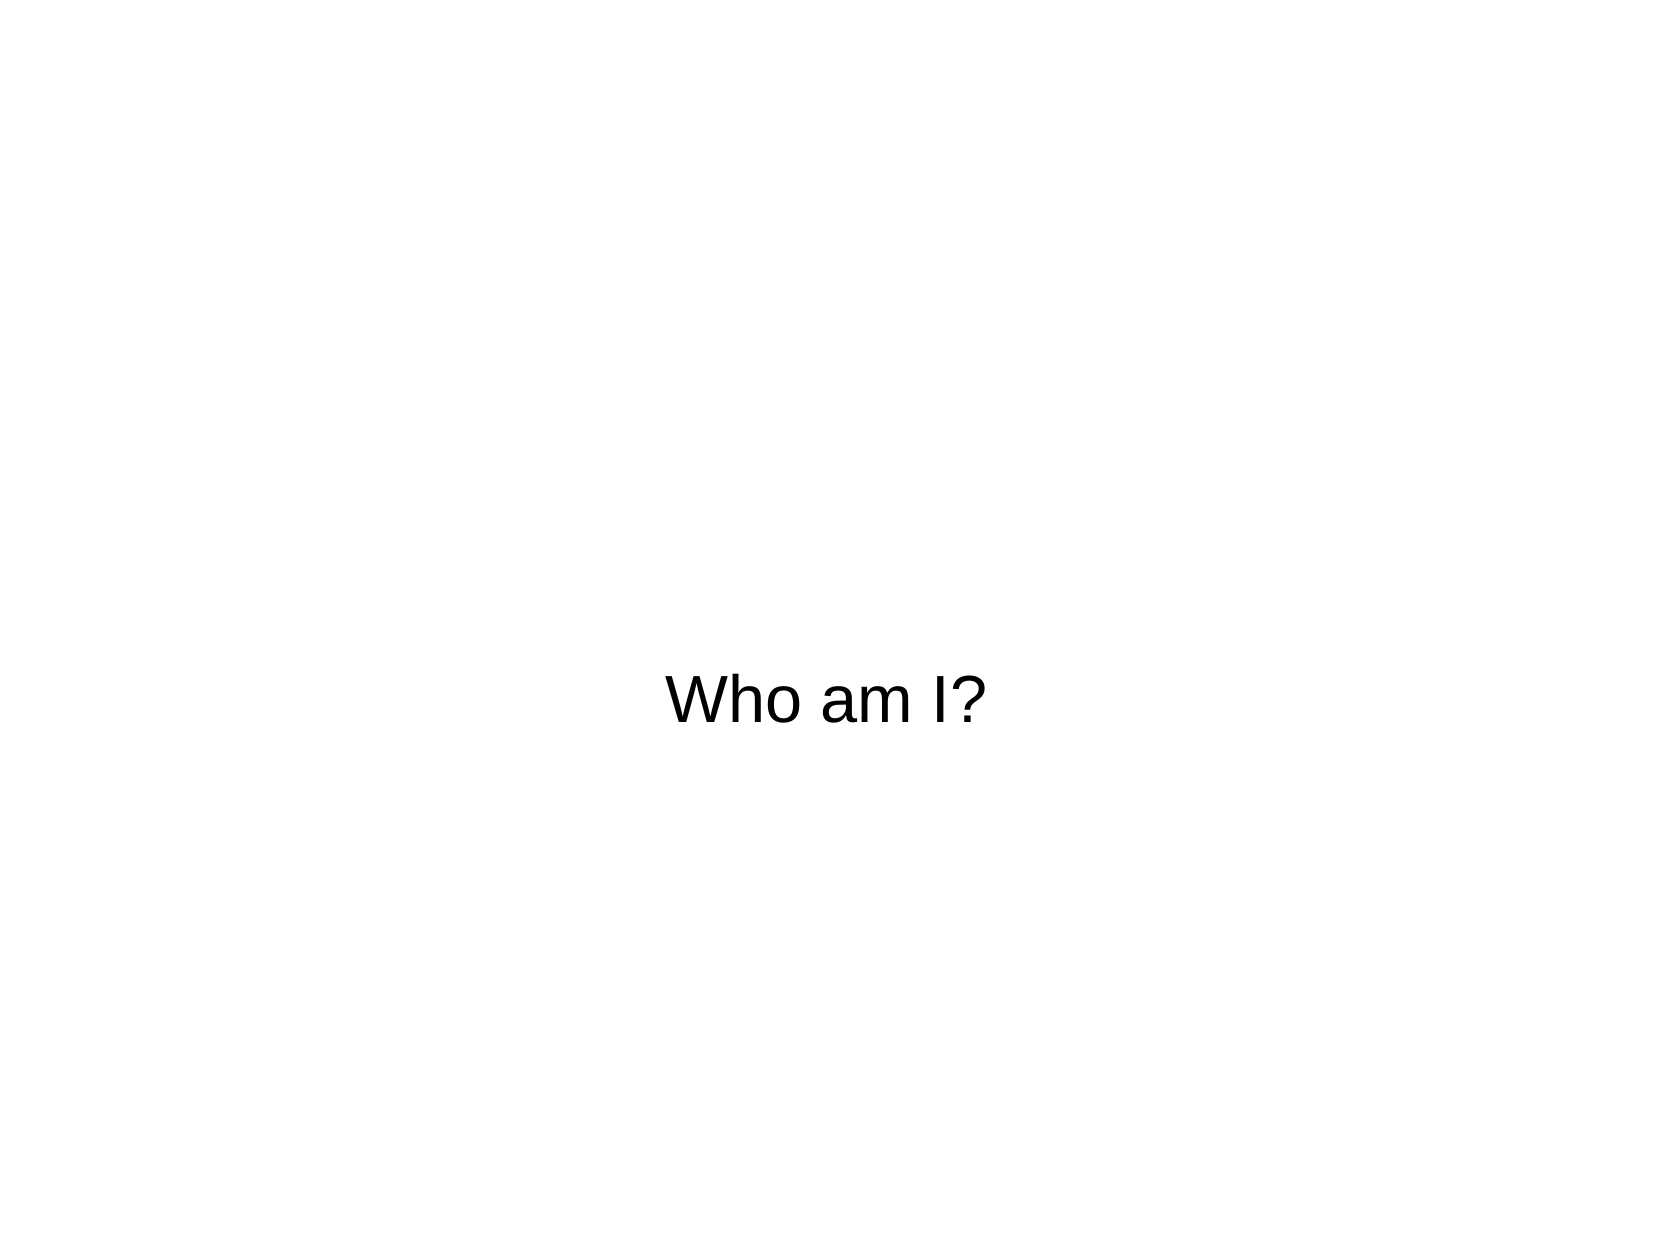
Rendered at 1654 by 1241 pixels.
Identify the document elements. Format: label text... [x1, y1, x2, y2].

subtitle Who am I? [82, 297, 1571, 1102]
